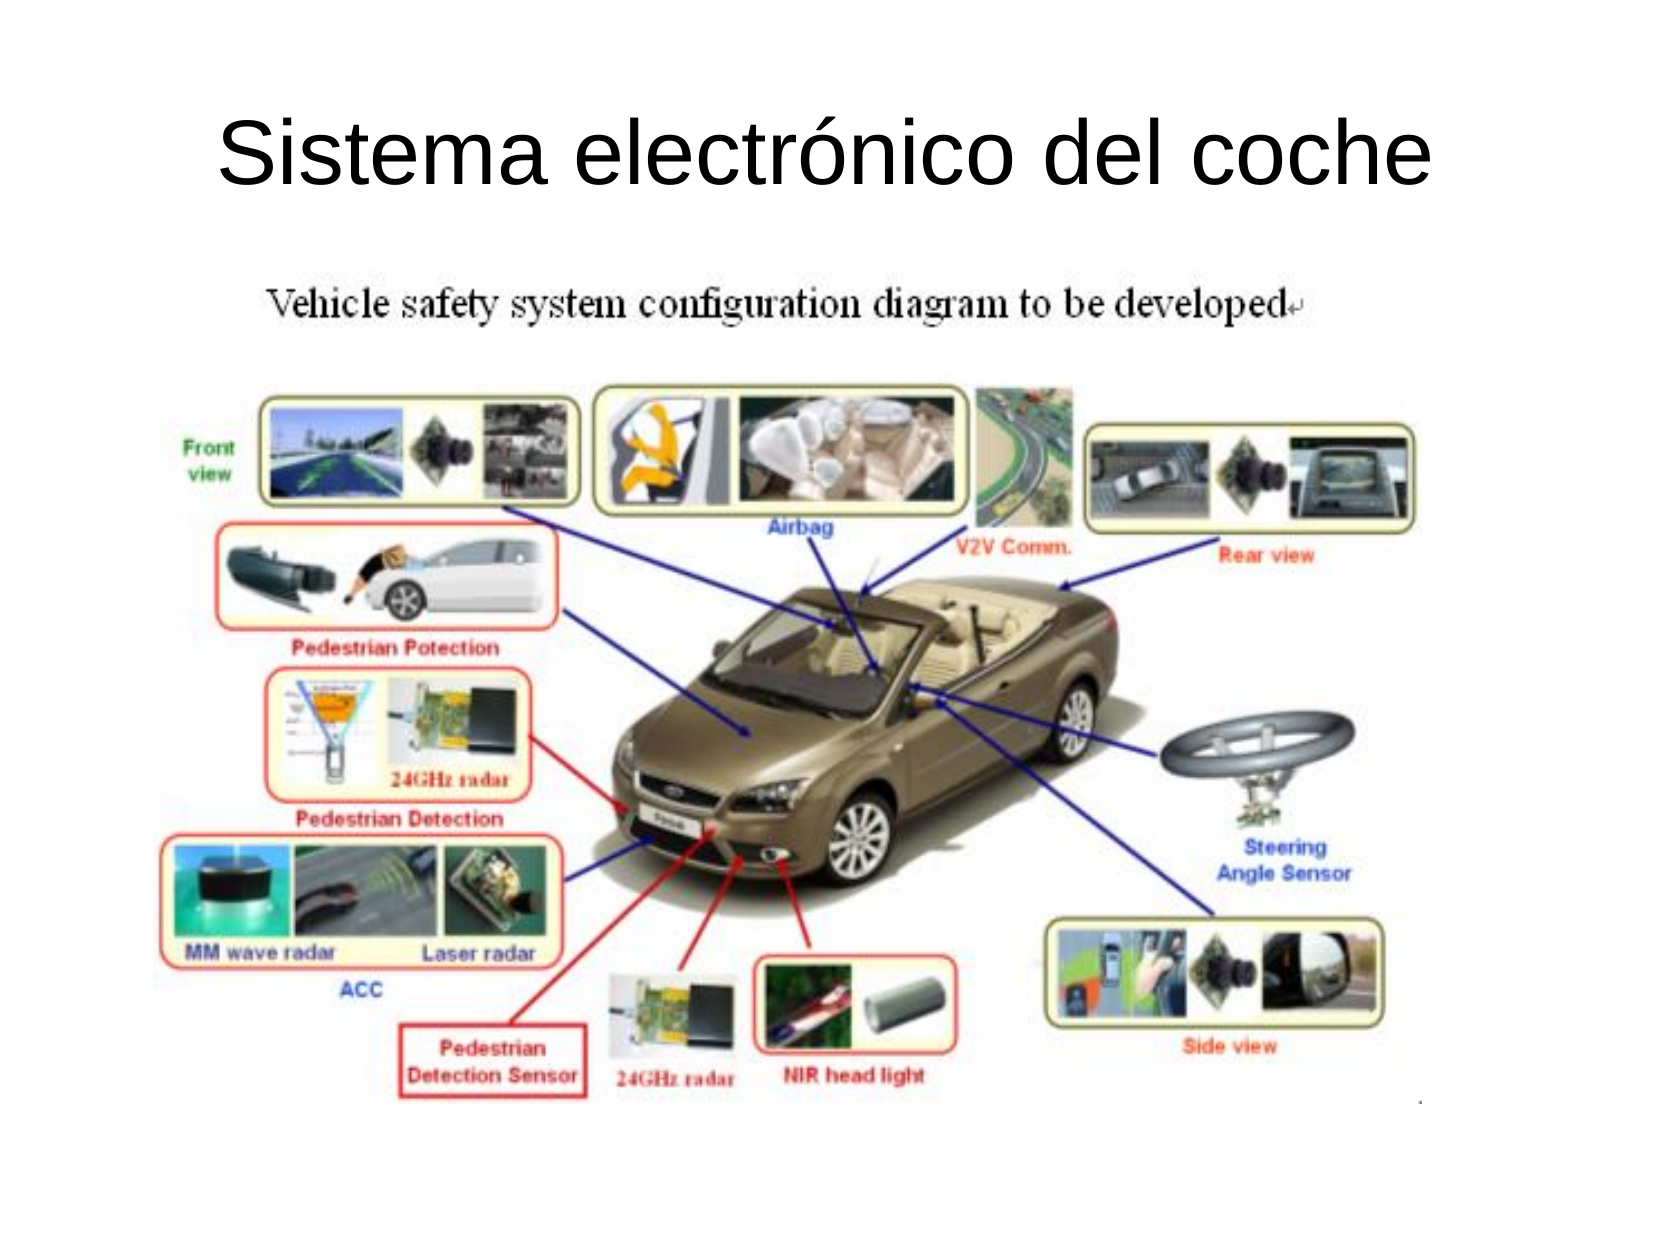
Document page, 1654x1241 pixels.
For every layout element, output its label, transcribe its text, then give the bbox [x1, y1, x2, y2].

title Sistema electrónico del coche [82, 49, 1571, 257]
picture [153, 271, 1422, 1104]
